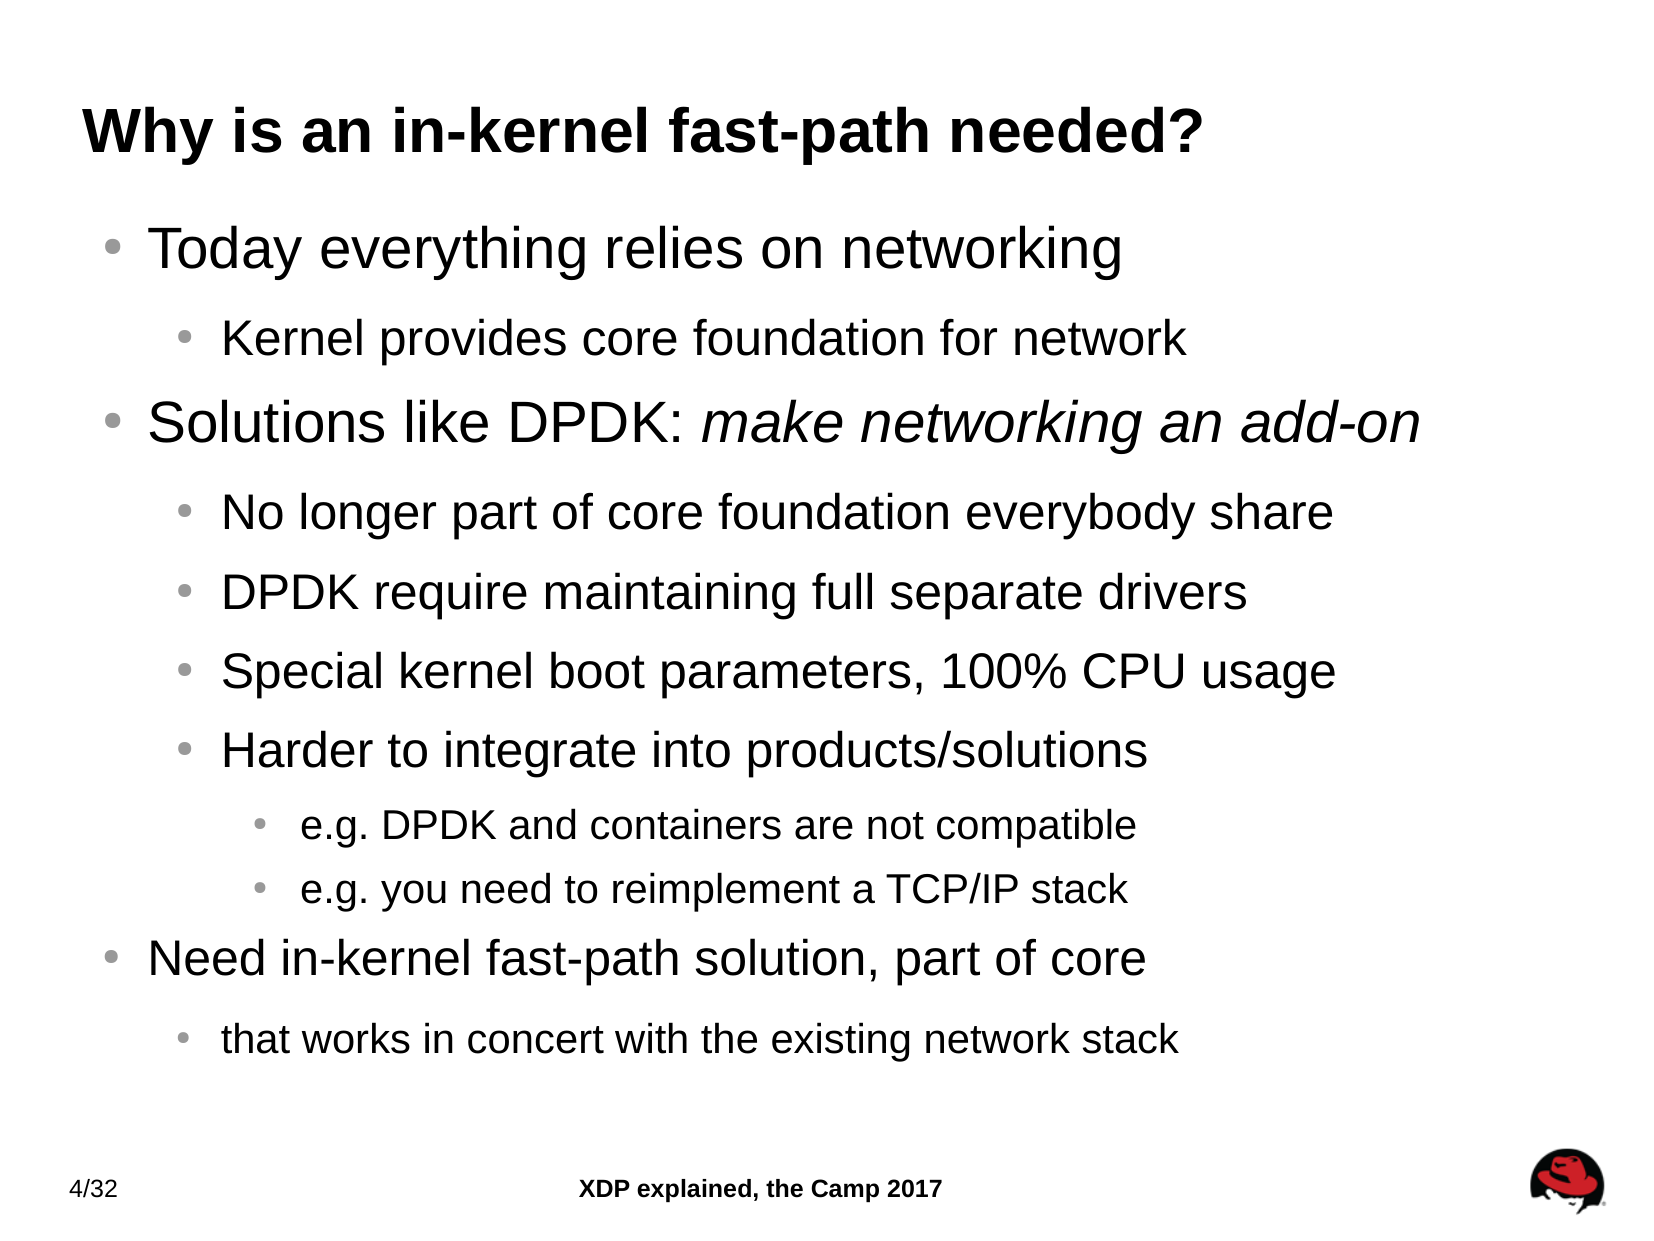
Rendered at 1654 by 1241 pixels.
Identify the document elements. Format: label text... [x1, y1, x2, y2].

list Today everything relies on networking Kernel provides core foundation for network Solutions like DPDK: make networking an add-on No longer part of core foundation everybody share DPDK require maintaining full separate drivers Special kernel boot parameters, 100% CPU usage Harder to integrate into products/solutions e.g. DPDK and containers are not compatible e.g. you need to reimplement a TCP/IP stack Need in-kernel fast-path solution, part of core that works in concert with the existing network stack [87, 216, 1576, 1151]
title Why is an in-kernel fast-path needed? [82, 37, 1571, 226]
picture [1529, 1146, 1612, 1224]
